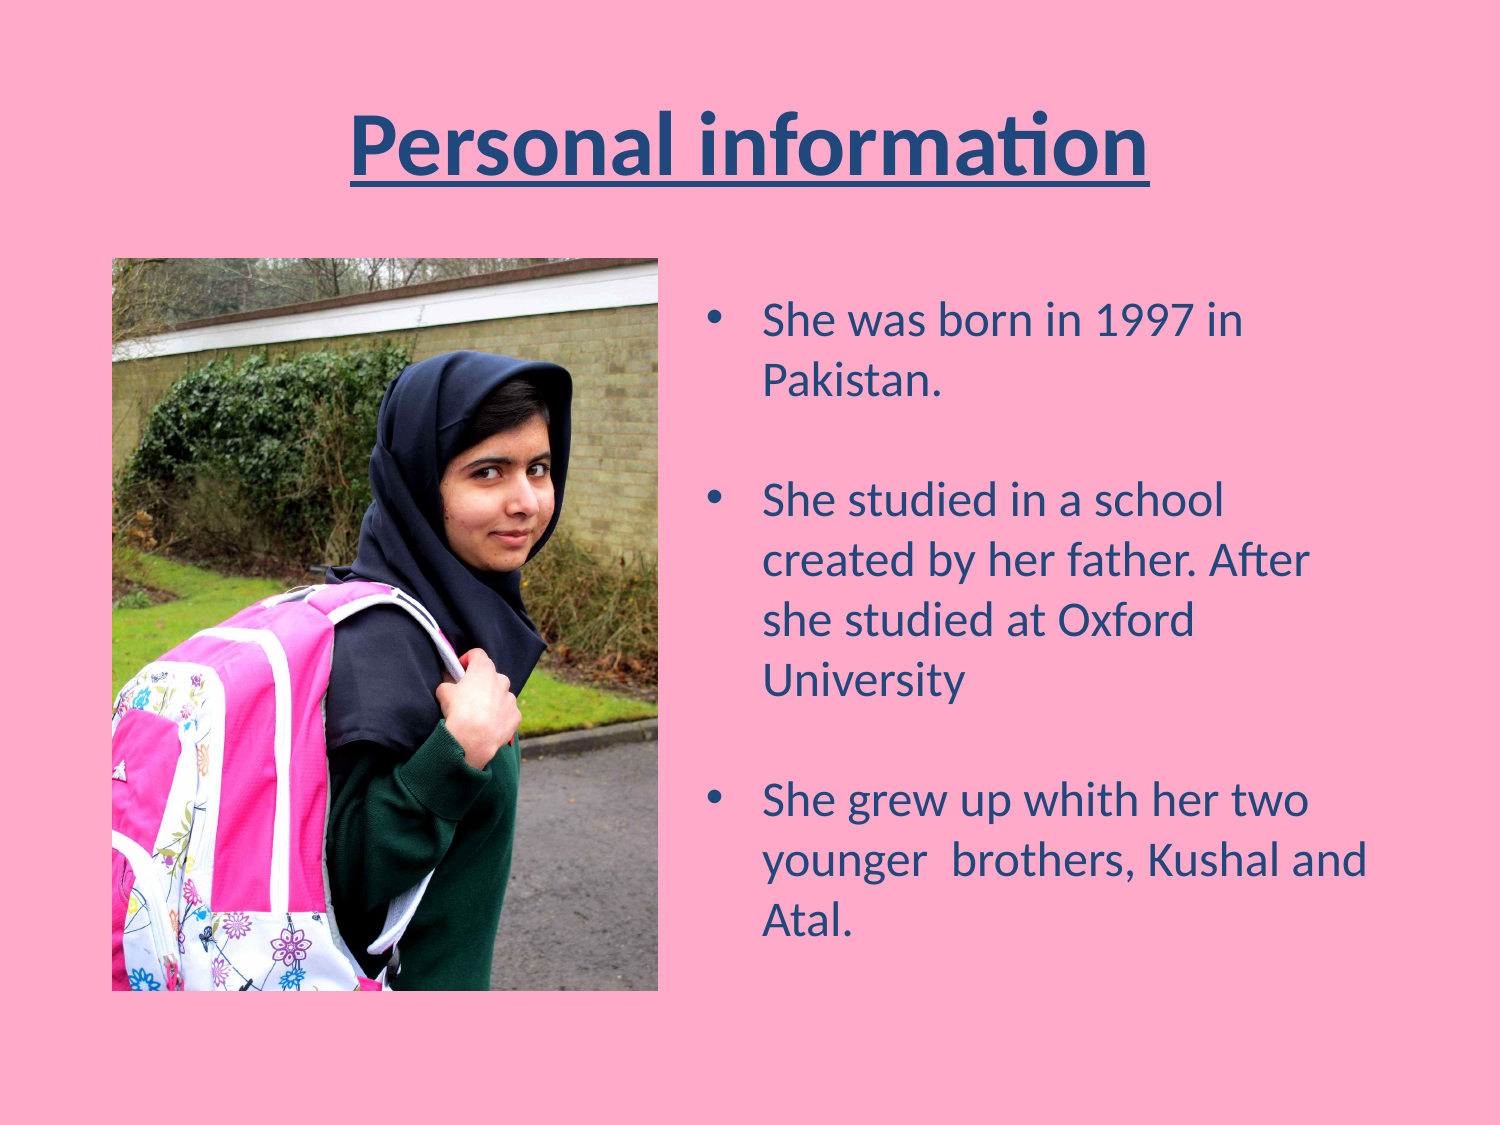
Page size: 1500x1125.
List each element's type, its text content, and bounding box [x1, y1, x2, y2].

picture [0, 0, 1500, 1125]
text_box She was born in 1997 in Pakistan. She studied in a school created by her father. After she studied at Oxford University She grew up whith her two younger brothers, Kushal and Atal. [690, 278, 1388, 1044]
title Personal information [75, 45, 1425, 233]
